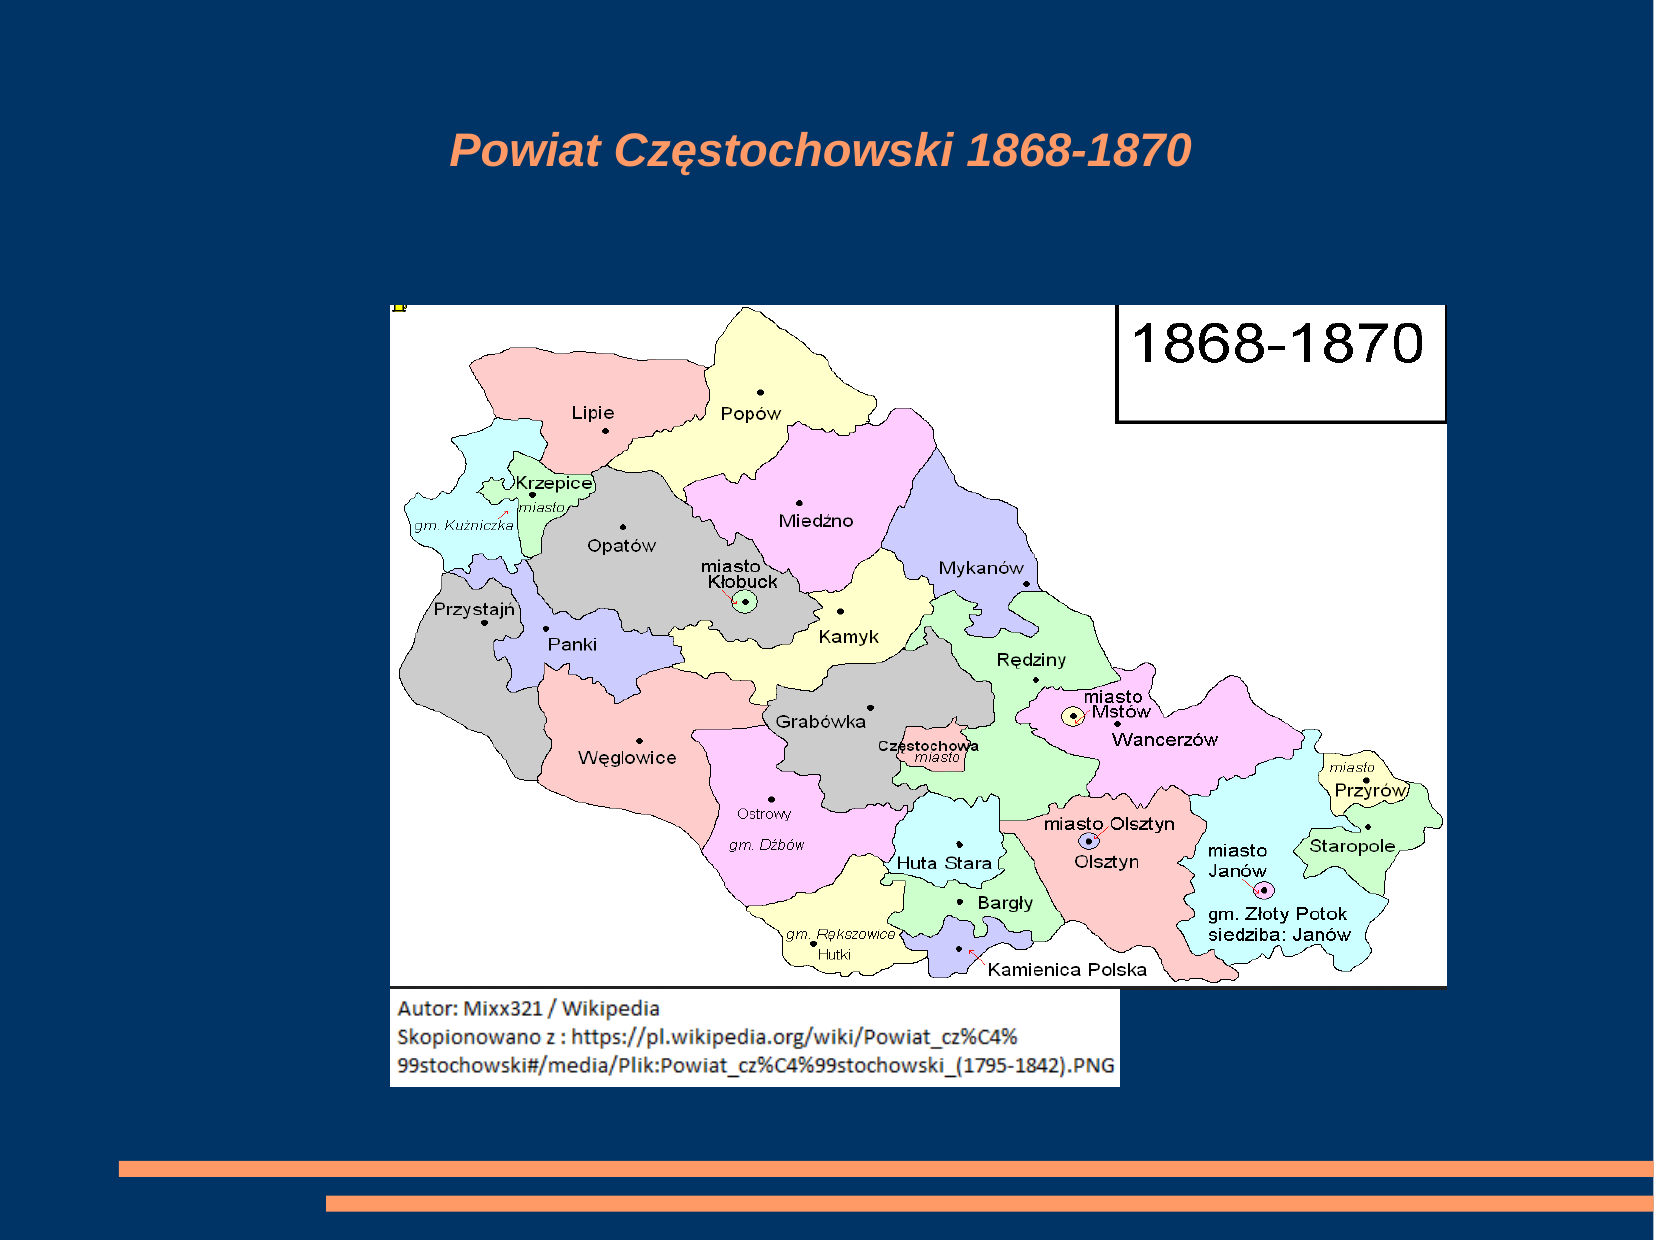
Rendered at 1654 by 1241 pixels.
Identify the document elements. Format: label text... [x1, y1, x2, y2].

picture [390, 305, 1447, 1087]
title Powiat Częstochowski 1868-1870 [121, 46, 1534, 254]
